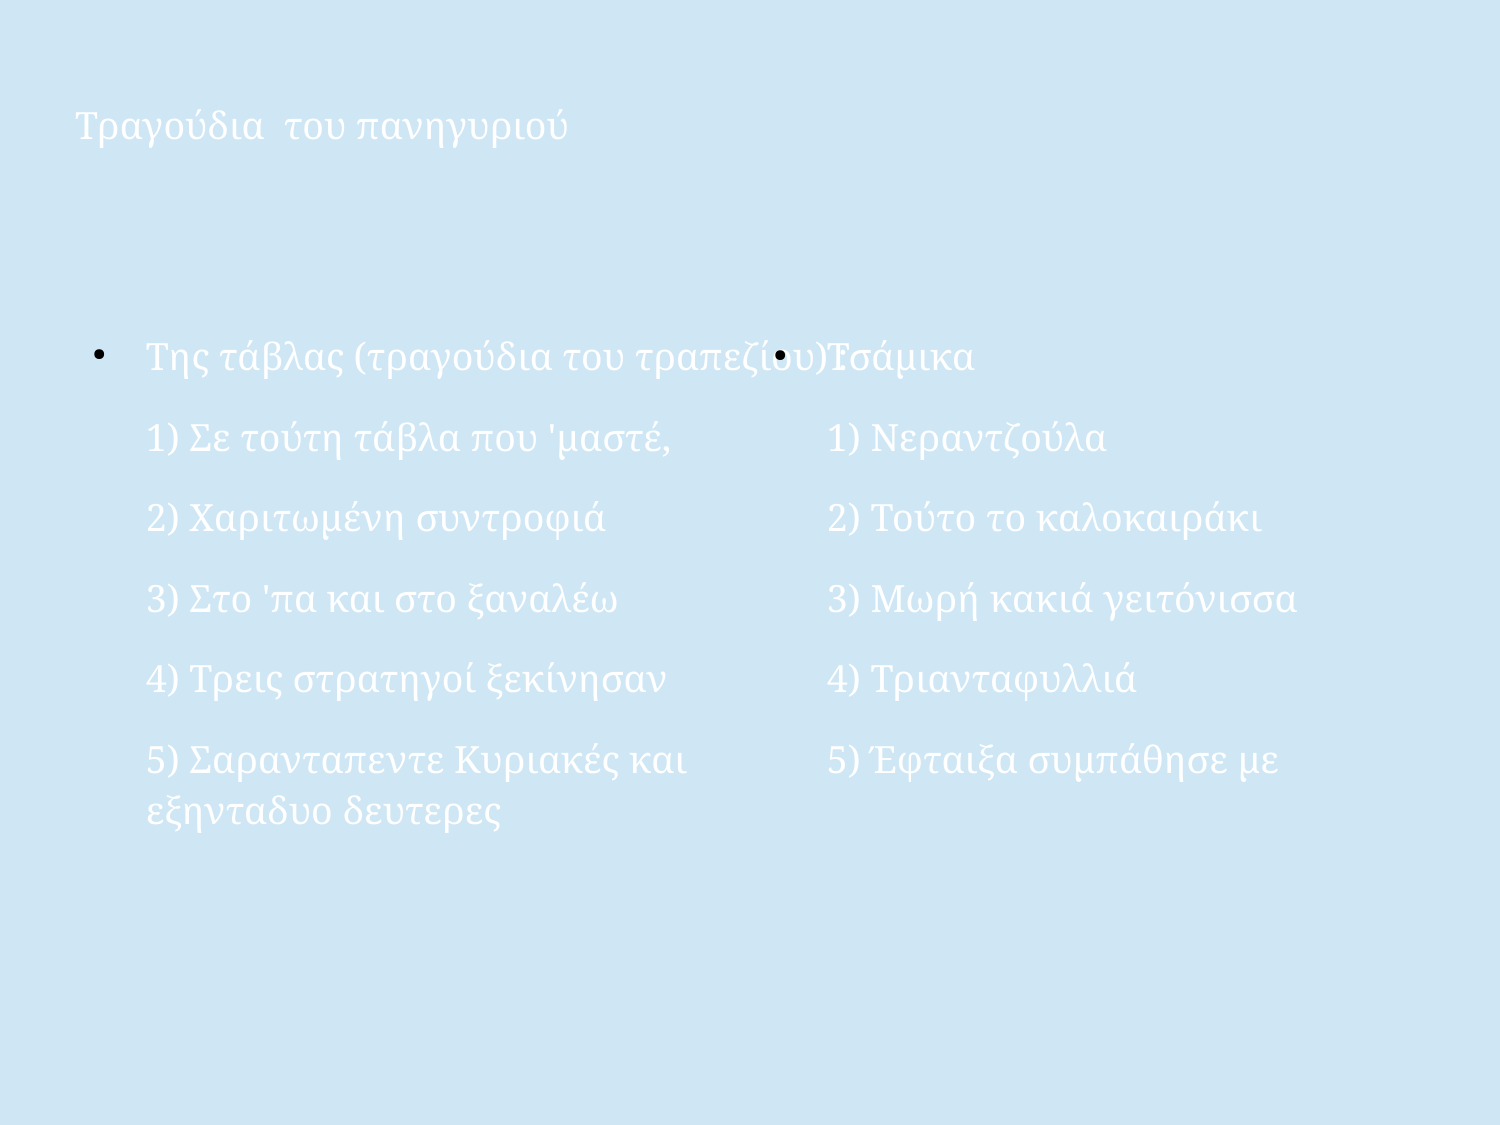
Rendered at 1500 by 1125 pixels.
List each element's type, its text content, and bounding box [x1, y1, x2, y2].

list Τσάμικα 1) Νεραντζούλα 2) Τούτο το καλοκαιράκι 3) Μωρή κακιά γειτόνισσα 4) Τριανταφυλλιά 5) Έφταιξα συμπάθησε με [755, 330, 1400, 1040]
list Της τάβλας (τραγούδια του τραπεζίου) : 1) Σε τούτη τάβλα που 'μαστέ, 2) Χαριτωμένη συντροφιά 3) Στο 'πα και στο ξαναλέω 4) Τρεις στρατηγοί ξεκίνησαν 5) Σαρανταπεντε Κυριακές και εξηνταδυο δευτερες [75, 249, 875, 1000]
title Τραγούδια του πανηγυριού [75, 24, 1425, 225]
